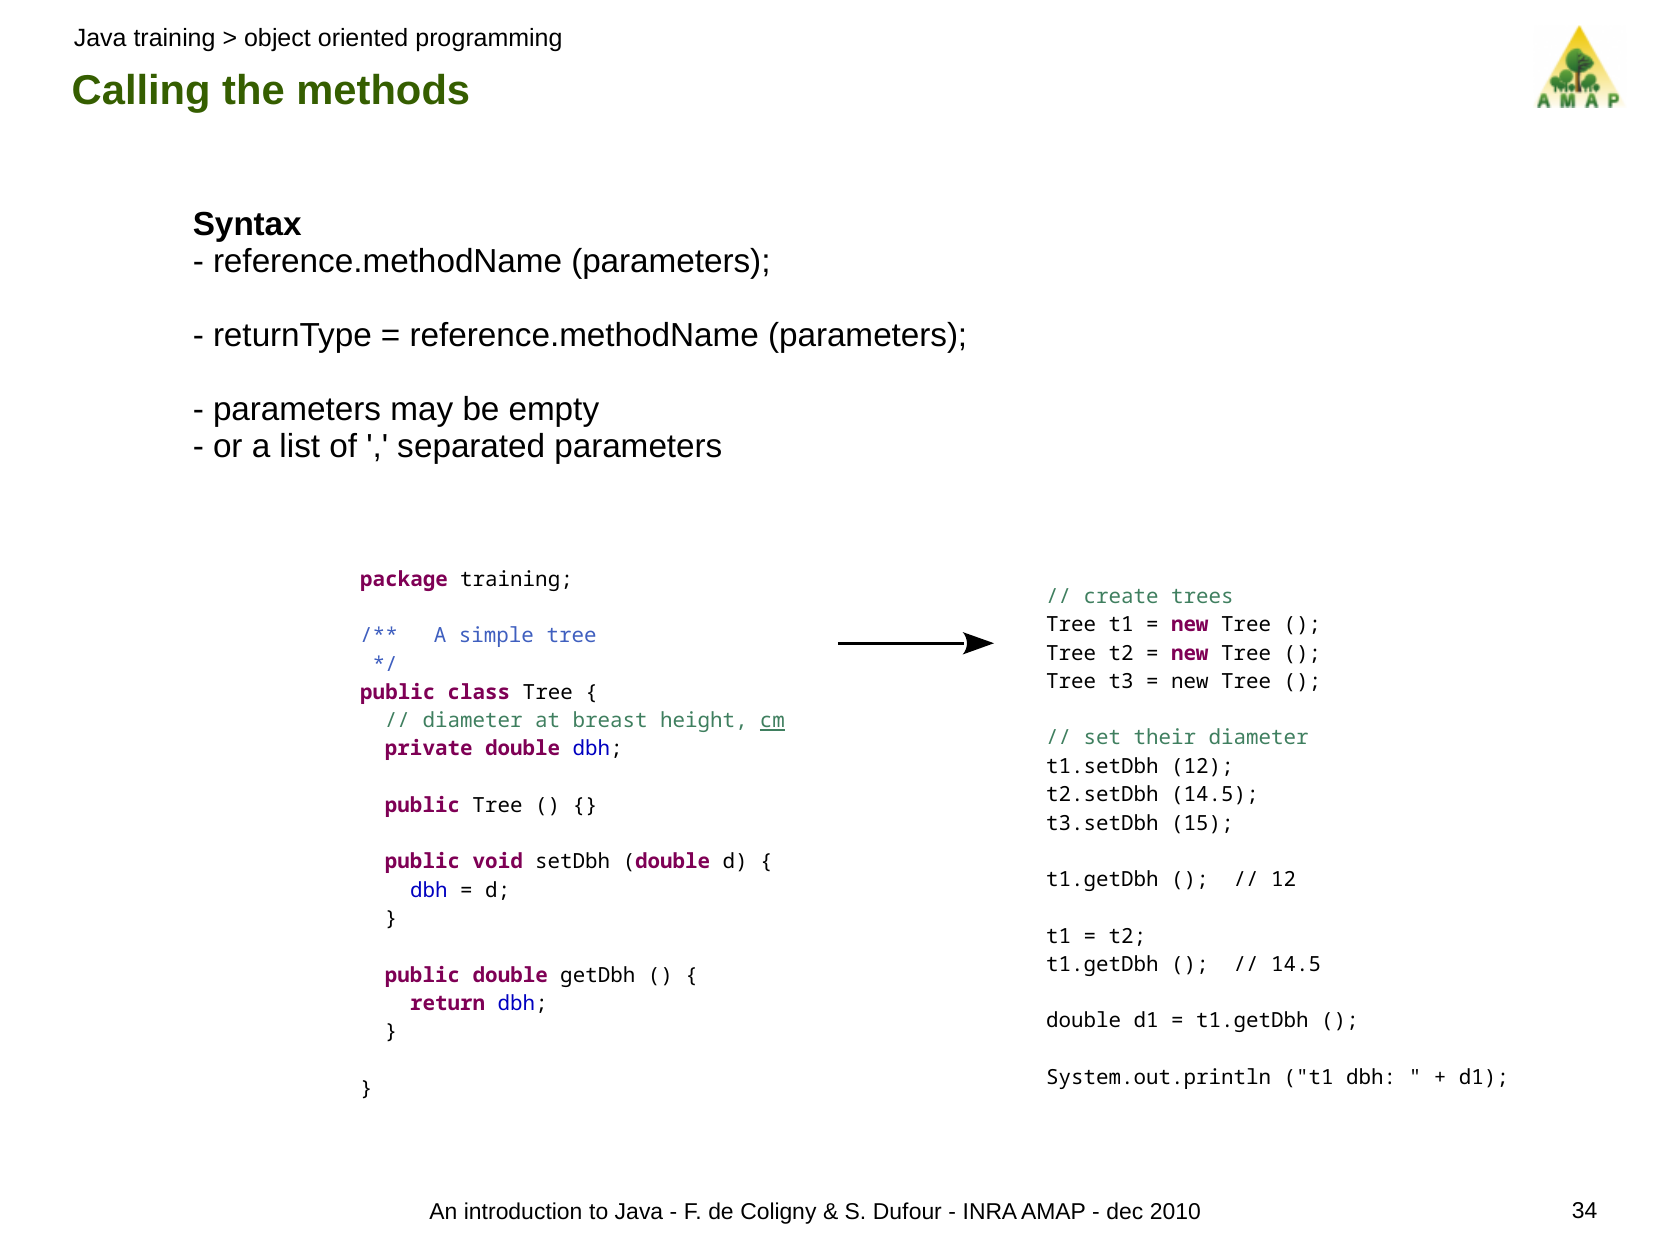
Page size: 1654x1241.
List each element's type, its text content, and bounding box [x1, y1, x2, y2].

text_box package training; /** A simple tree */ public class Tree { // diameter at breast height, cm private double dbh; public Tree () {} public void setDbh (double d) { dbh = d; } public double getDbh () { return dbh; } } [345, 556, 881, 1033]
text_box Syntax - reference.methodName (parameters); - returnType = reference.methodName (parameters); - parameters may be empty - or a list of ',' separated parameters [178, 198, 1455, 473]
text_box Java training > object oriented programming [59, 16, 1004, 60]
picture [1533, 25, 1627, 108]
text_box Calling the methods [56, 59, 1120, 121]
text_box // create trees Tree t1 = new Tree (); Tree t2 = new Tree (); Tree t3 = new Tree (); // set their diameter t1.setDbh (12); t2.setDbh (14.5); t3.setDbh (15); t1.getDbh (); // 12 t1 = t2; t1.getDbh (); // 14.5 double d1 = t1.getDbh (); System.out.println ("t1 dbh: " + d1); [1031, 573, 1653, 1050]
